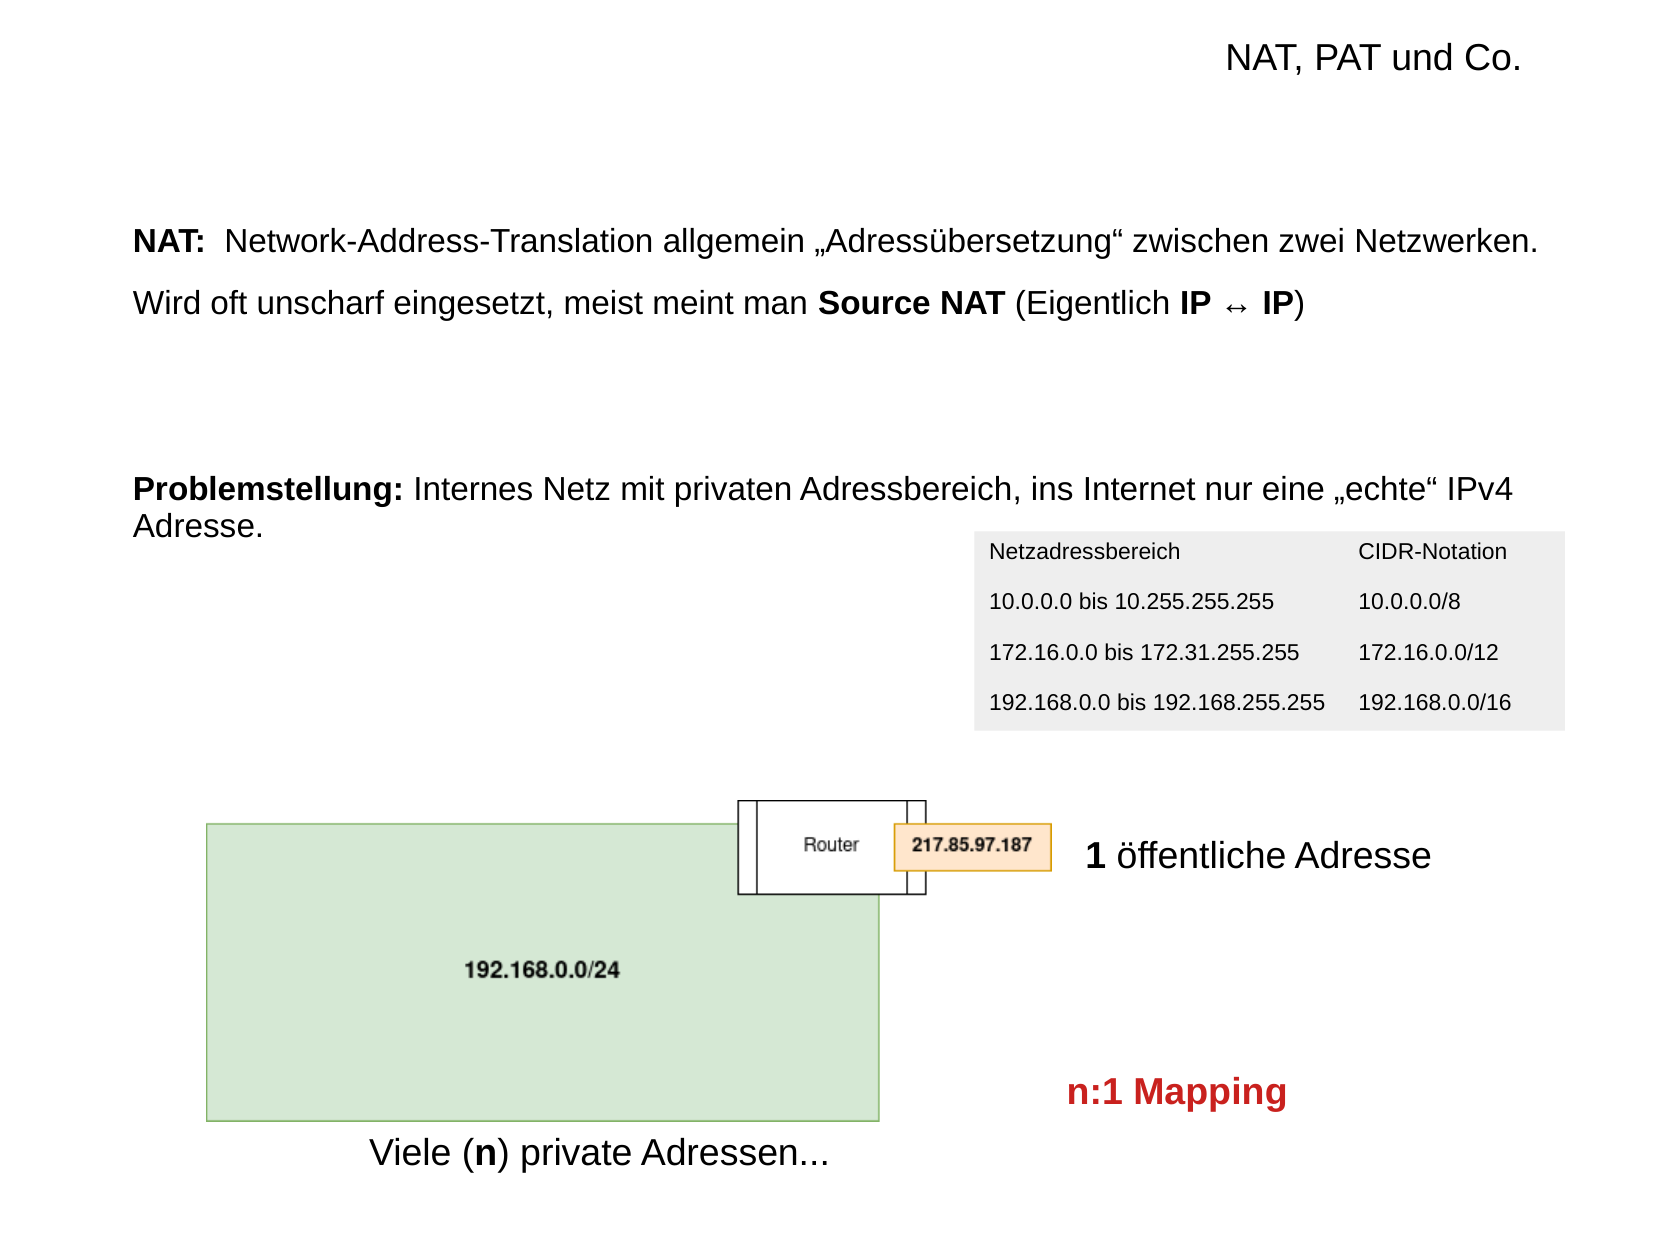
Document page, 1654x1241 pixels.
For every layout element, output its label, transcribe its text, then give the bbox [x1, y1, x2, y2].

text_box Netzadressbereich CIDR-Notation 10.0.0.0 bis 10.255.255.255 10.0.0.0/8 172.16.0.0 bis 172.31.255.255 172.16.0.0/12 192.168.0.0 bis 192.168.255.255 192.168.0.0/16 [974, 531, 1565, 731]
text_box 1 öffentliche Adresse [1070, 826, 1447, 884]
text_box n:1 Mapping [1051, 1062, 1506, 1162]
picture [206, 800, 1052, 1123]
text_box NAT: Network-Address-Translation allgemein „Adressübersetzung“ zwischen zwei Netzwerken. Wird oft unscharf eingesetzt, meist meint man Source NAT (Eigentlich IP ↔ IP) Problemstellung: Internes Netz mit privaten Adressbereich, ins Internet nur eine „echte“ IPv4 Adresse. [118, 215, 1565, 676]
text_box Viele (n) private Adressen... [354, 1124, 846, 1182]
text_box NAT, PAT und Co. [1210, 29, 1595, 87]
